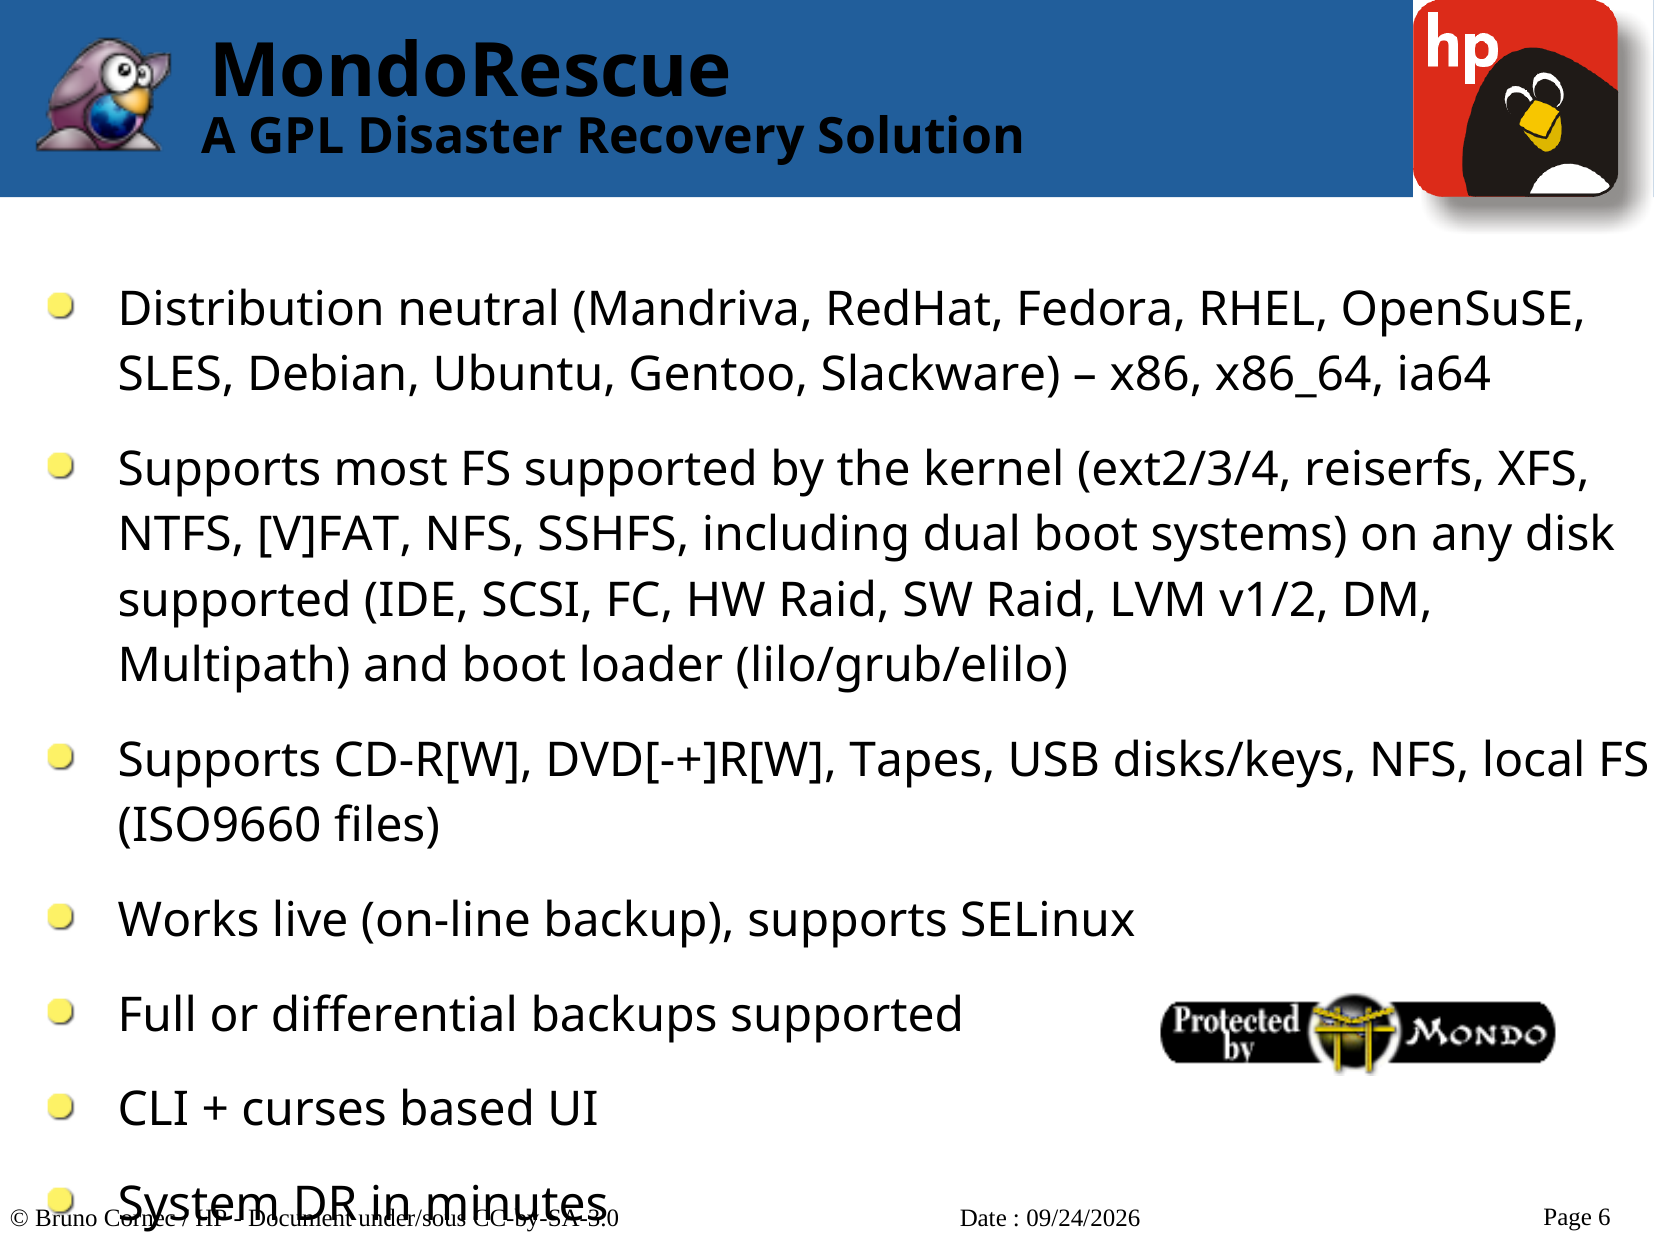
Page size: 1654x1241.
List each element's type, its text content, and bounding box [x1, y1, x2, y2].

picture [1413, 0, 1654, 235]
title A GPL Disaster Recovery Solution [200, 32, 1190, 241]
picture [1159, 992, 1560, 1076]
picture [0, 0, 211, 199]
list Distribution neutral (Mandriva, RedHat, Fedora, RHEL, OpenSuSE, SLES, Debian, Ubuntu, Gentoo, Slackware) – x86, x86_64, ia64 Supports most FS supported by the kernel (ext2/3/4, reiserfs, XFS, NTFS, [V]FAT, NFS, SSHFS, including dual boot systems) on any disk supported (IDE, SCSI, FC, HW Raid, SW Raid, LVM v1/2, DM, Multipath) and boot loader (lilo/grub/elilo) Supports CD-R[W], DVD[-+]R[W], Tapes, USB disks/keys, NFS, local FS (ISO9660 files) Works live (on-line backup), supports SELinux Full or differential backups supported CLI + curses based UI System DR in minutes [34, 274, 1654, 1226]
